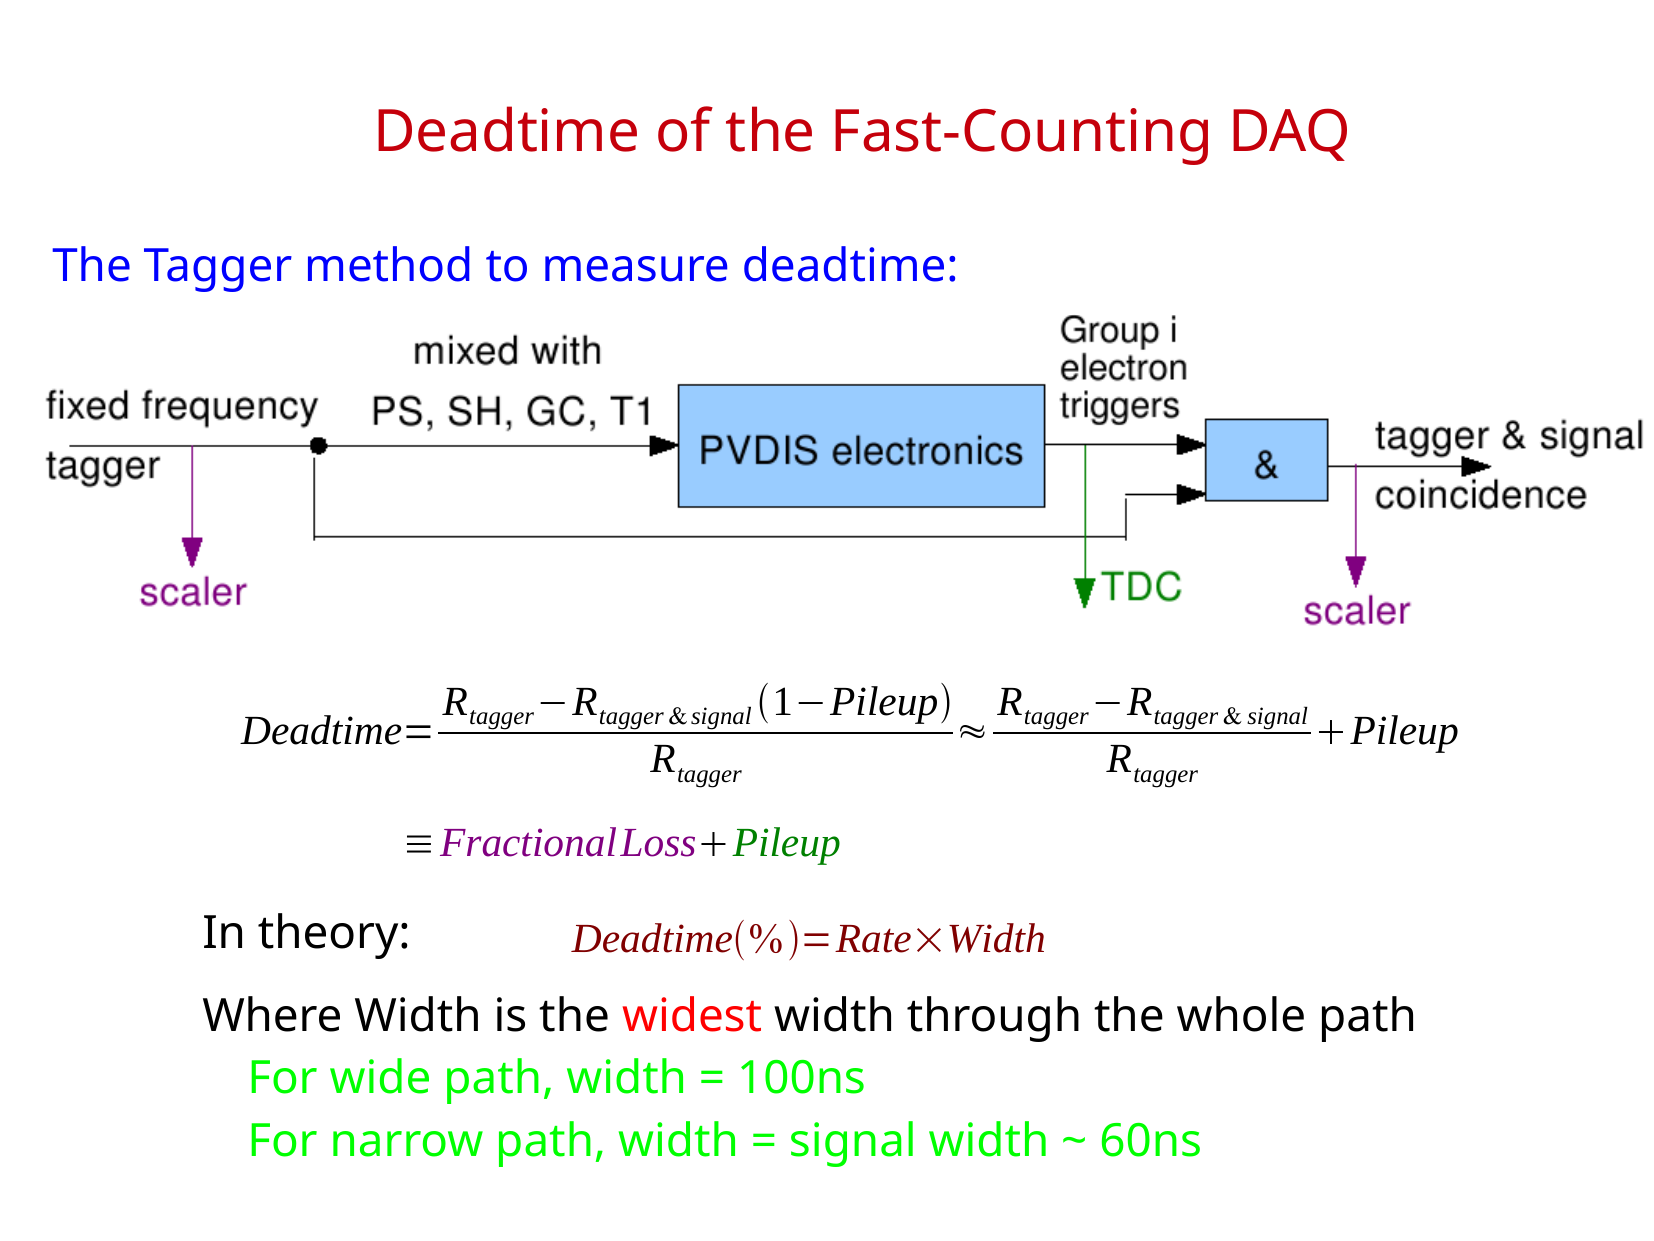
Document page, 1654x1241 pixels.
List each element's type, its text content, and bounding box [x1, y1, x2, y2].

chart [396, 818, 845, 865]
text_box In theory: [187, 892, 424, 975]
picture [29, 314, 1651, 638]
chart [562, 915, 1050, 964]
title Deadtime of the Fast-Counting DAQ [187, 37, 1538, 221]
chart [233, 677, 1463, 788]
text_box The Tagger method to measure deadtime: [37, 225, 1010, 314]
text_box Where Width is the widest width through the whole path For wide path, width = 100ns For narrow path, width = signal width ~ 60ns [187, 975, 1538, 1194]
